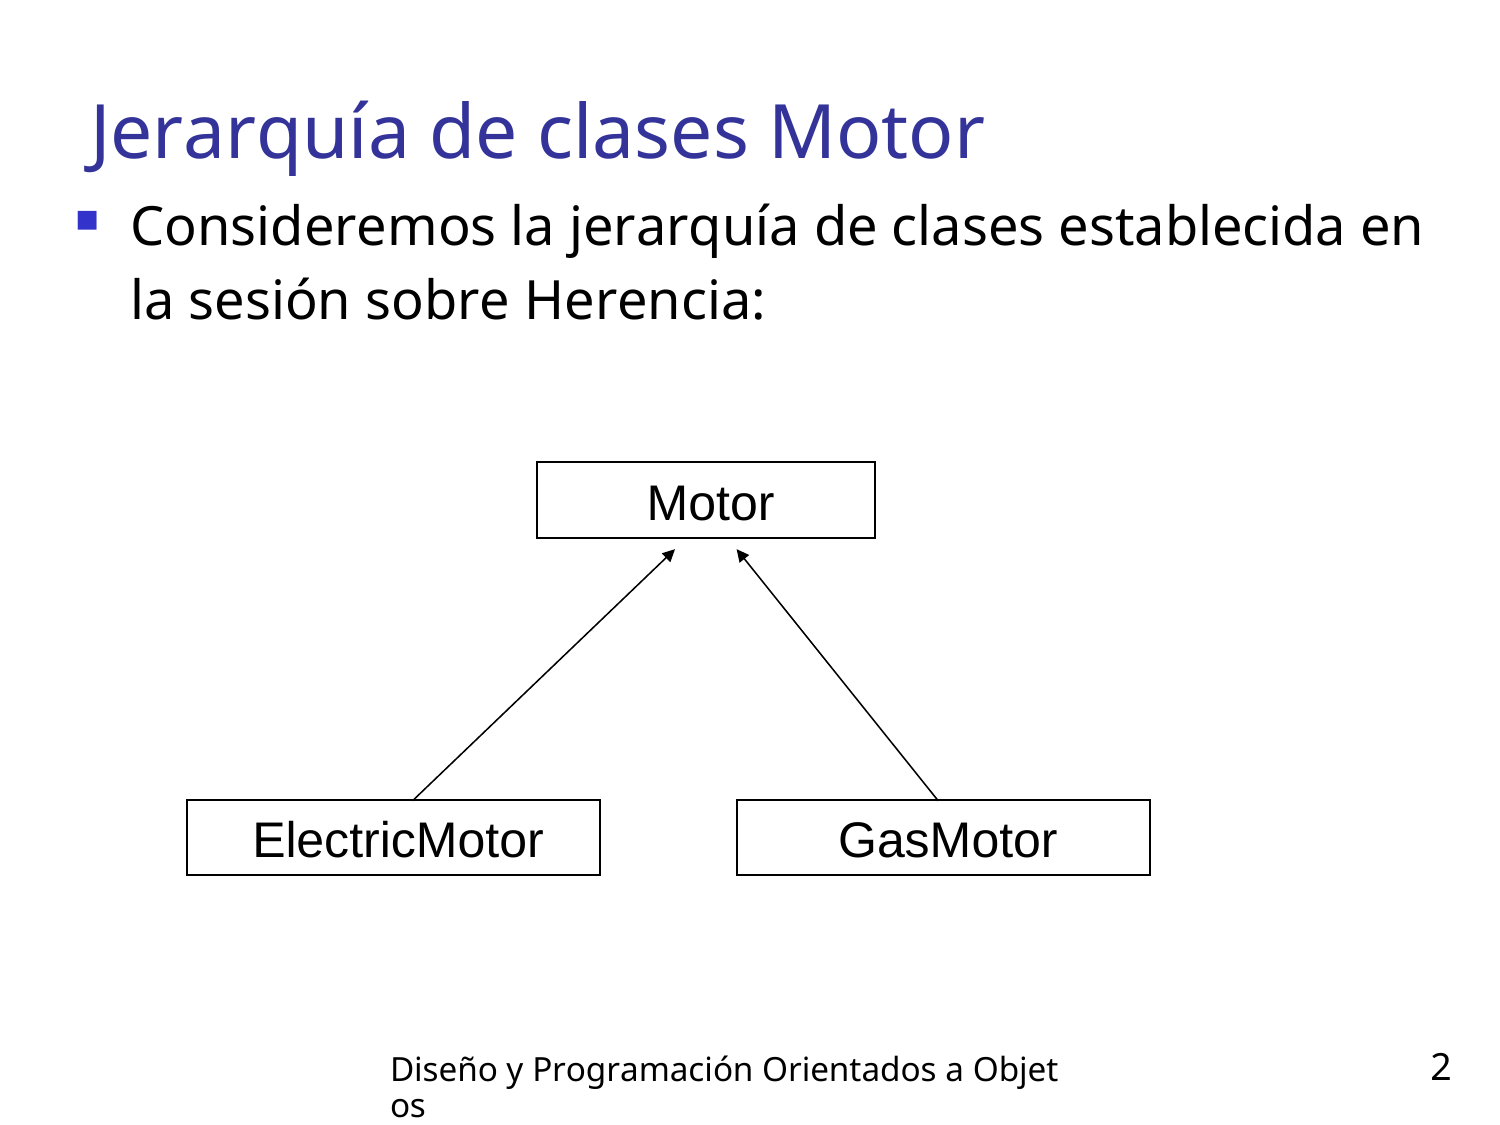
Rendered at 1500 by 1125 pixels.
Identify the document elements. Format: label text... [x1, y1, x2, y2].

list Consideremos la jerarquía de clases establecida en la sesión sobre Herencia: [75, 187, 1462, 1013]
title Jerarquía de clases Motor [75, 10, 1466, 188]
